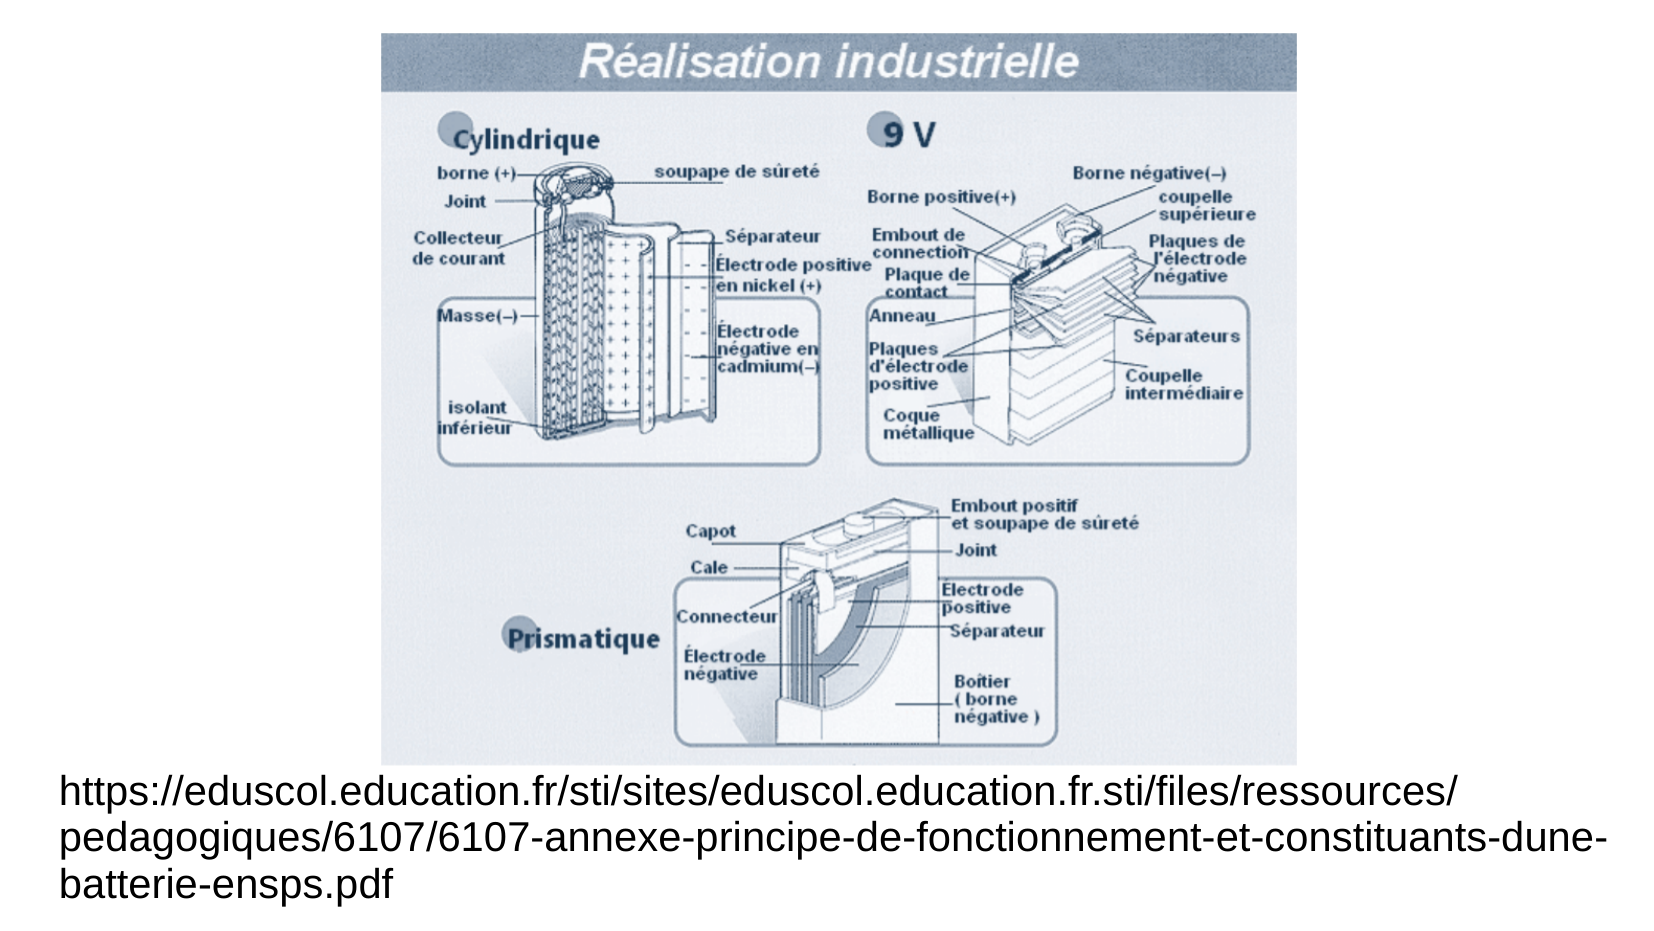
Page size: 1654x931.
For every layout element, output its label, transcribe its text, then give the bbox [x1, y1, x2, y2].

picture [377, 28, 1300, 767]
list https://eduscol.education.fr/sti/sites/eduscol.education.fr.sti/files/ressources/pedagogiques/6107/6107-annexe-principe-de-fonctionnement-et-constituants-dune-batterie-ensps.pdf [0, 767, 1619, 918]
